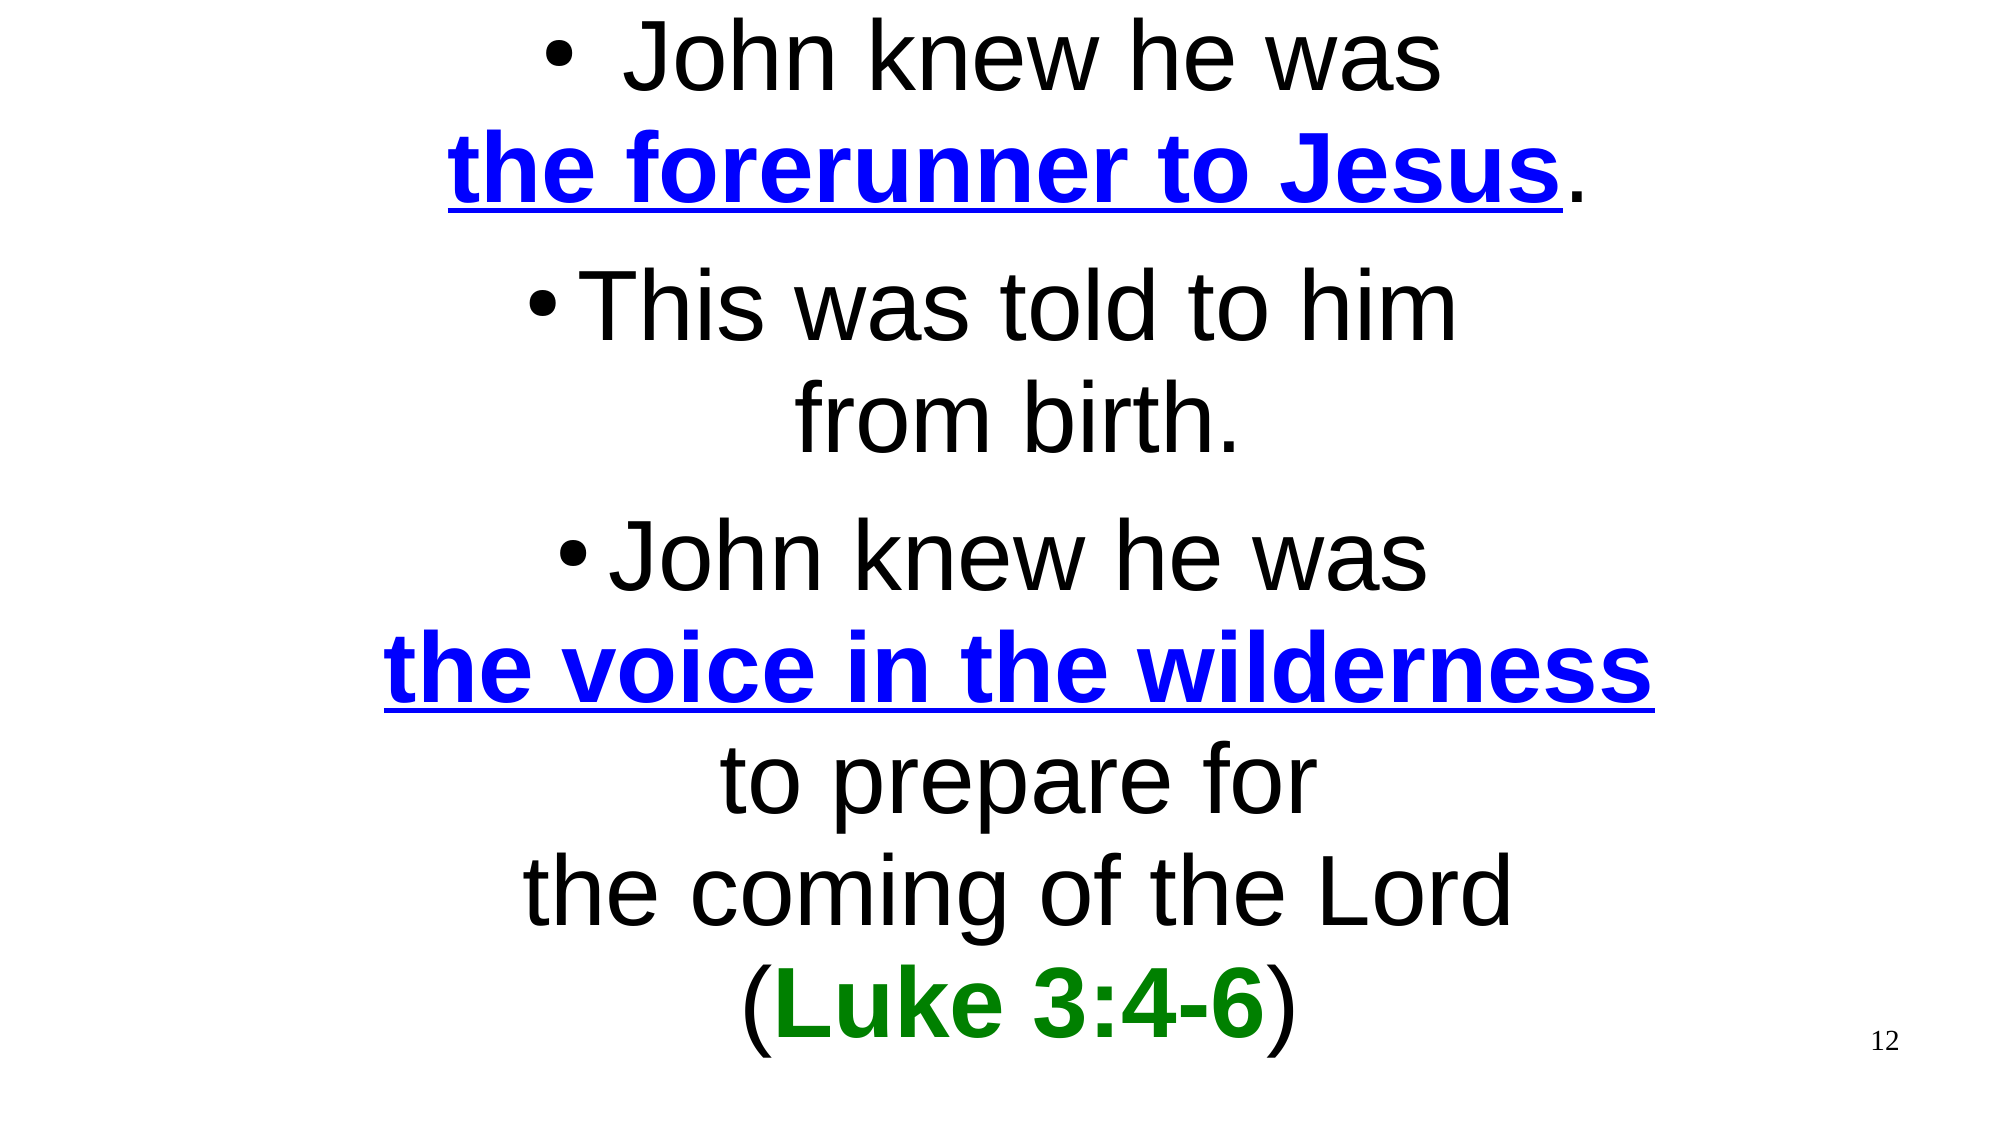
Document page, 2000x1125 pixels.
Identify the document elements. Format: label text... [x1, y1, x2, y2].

list John knew he was the forerunner to Jesus. This was told to him from birth. John knew he was the voice in the wilderness to prepare for the coming of the Lord (Luke 3:4-6) [0, 0, 1996, 1123]
